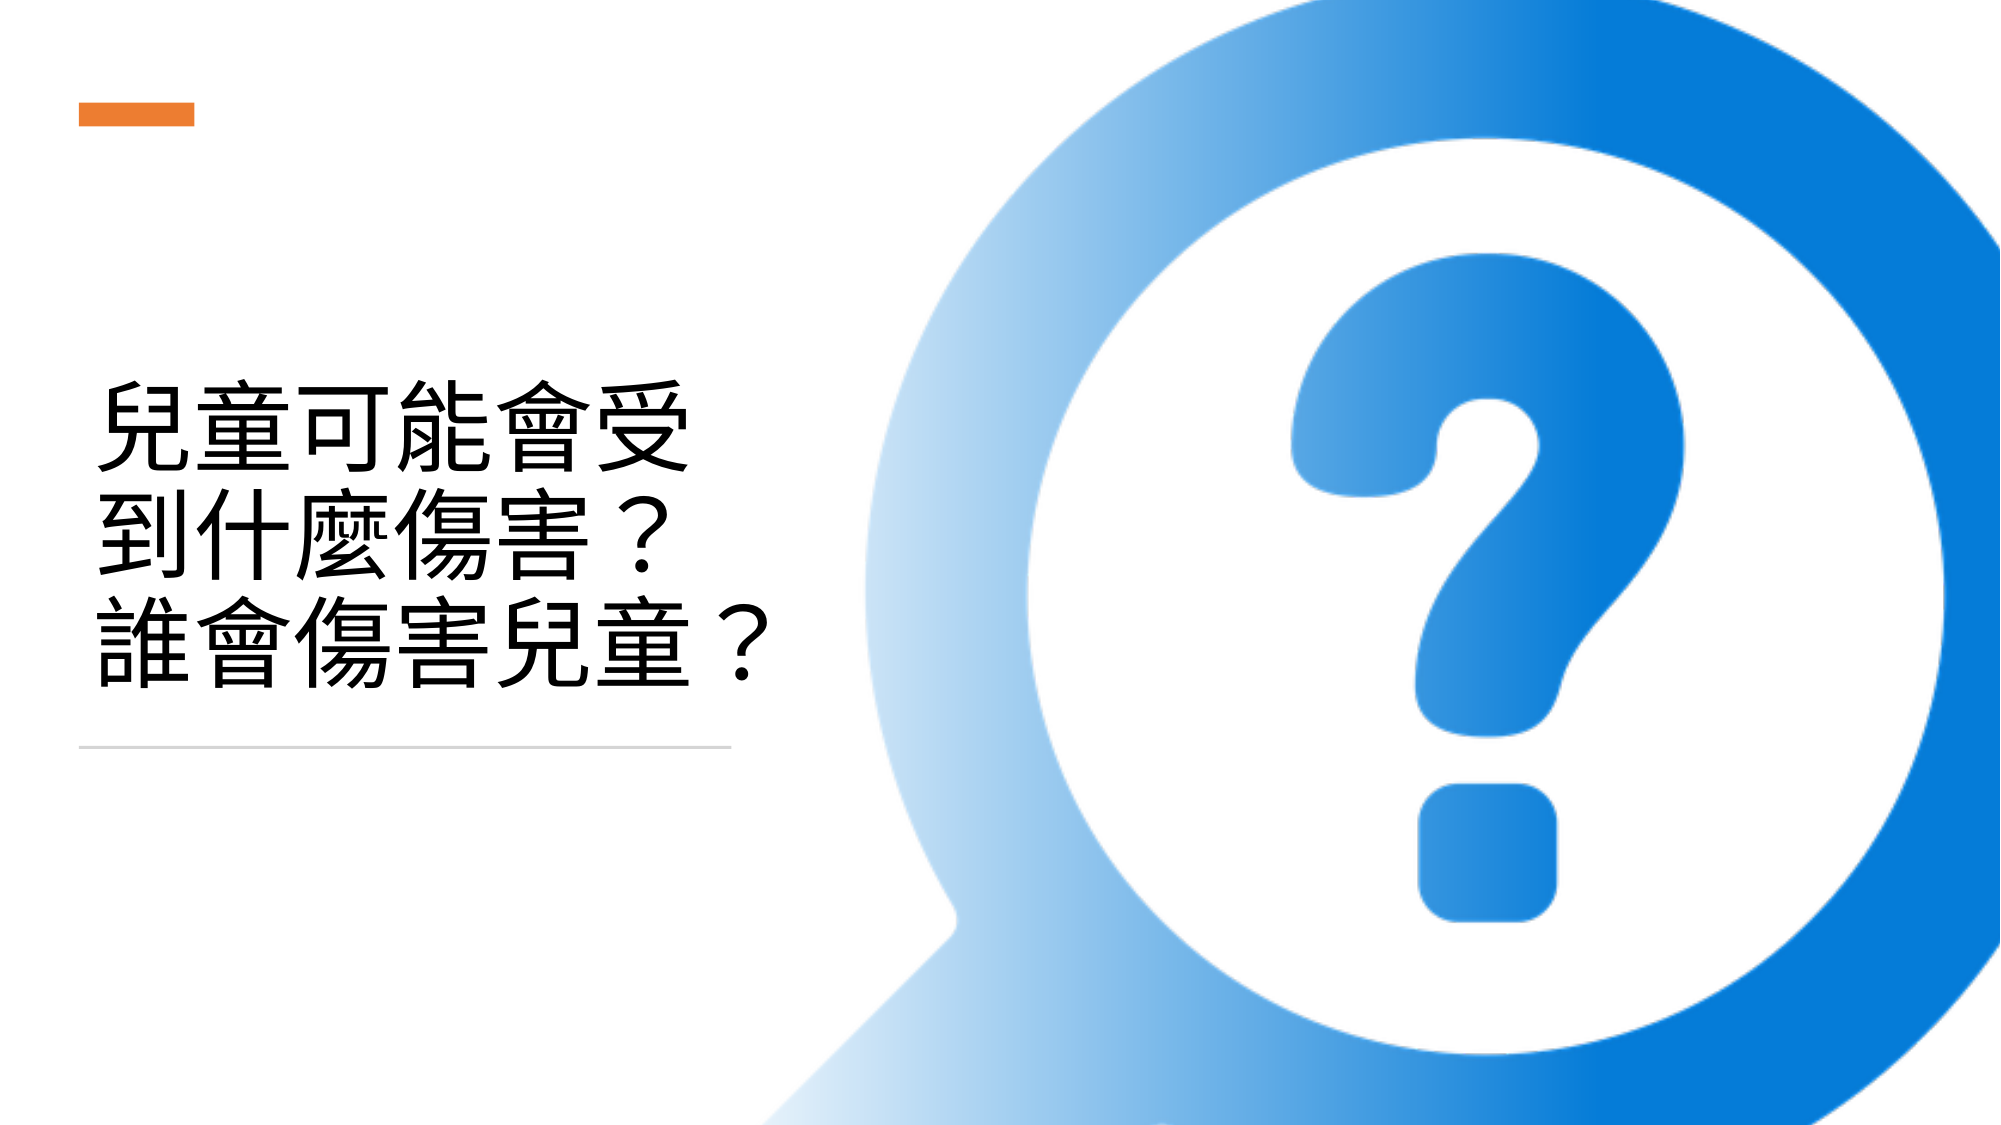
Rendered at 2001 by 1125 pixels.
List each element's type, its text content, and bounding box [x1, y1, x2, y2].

text_box 兒童可能會受到什麼傷害？誰會傷害兒童？ [78, 184, 739, 710]
text_box [0, 0, 1601, 1125]
picture [1601, 0, 2000, 1125]
